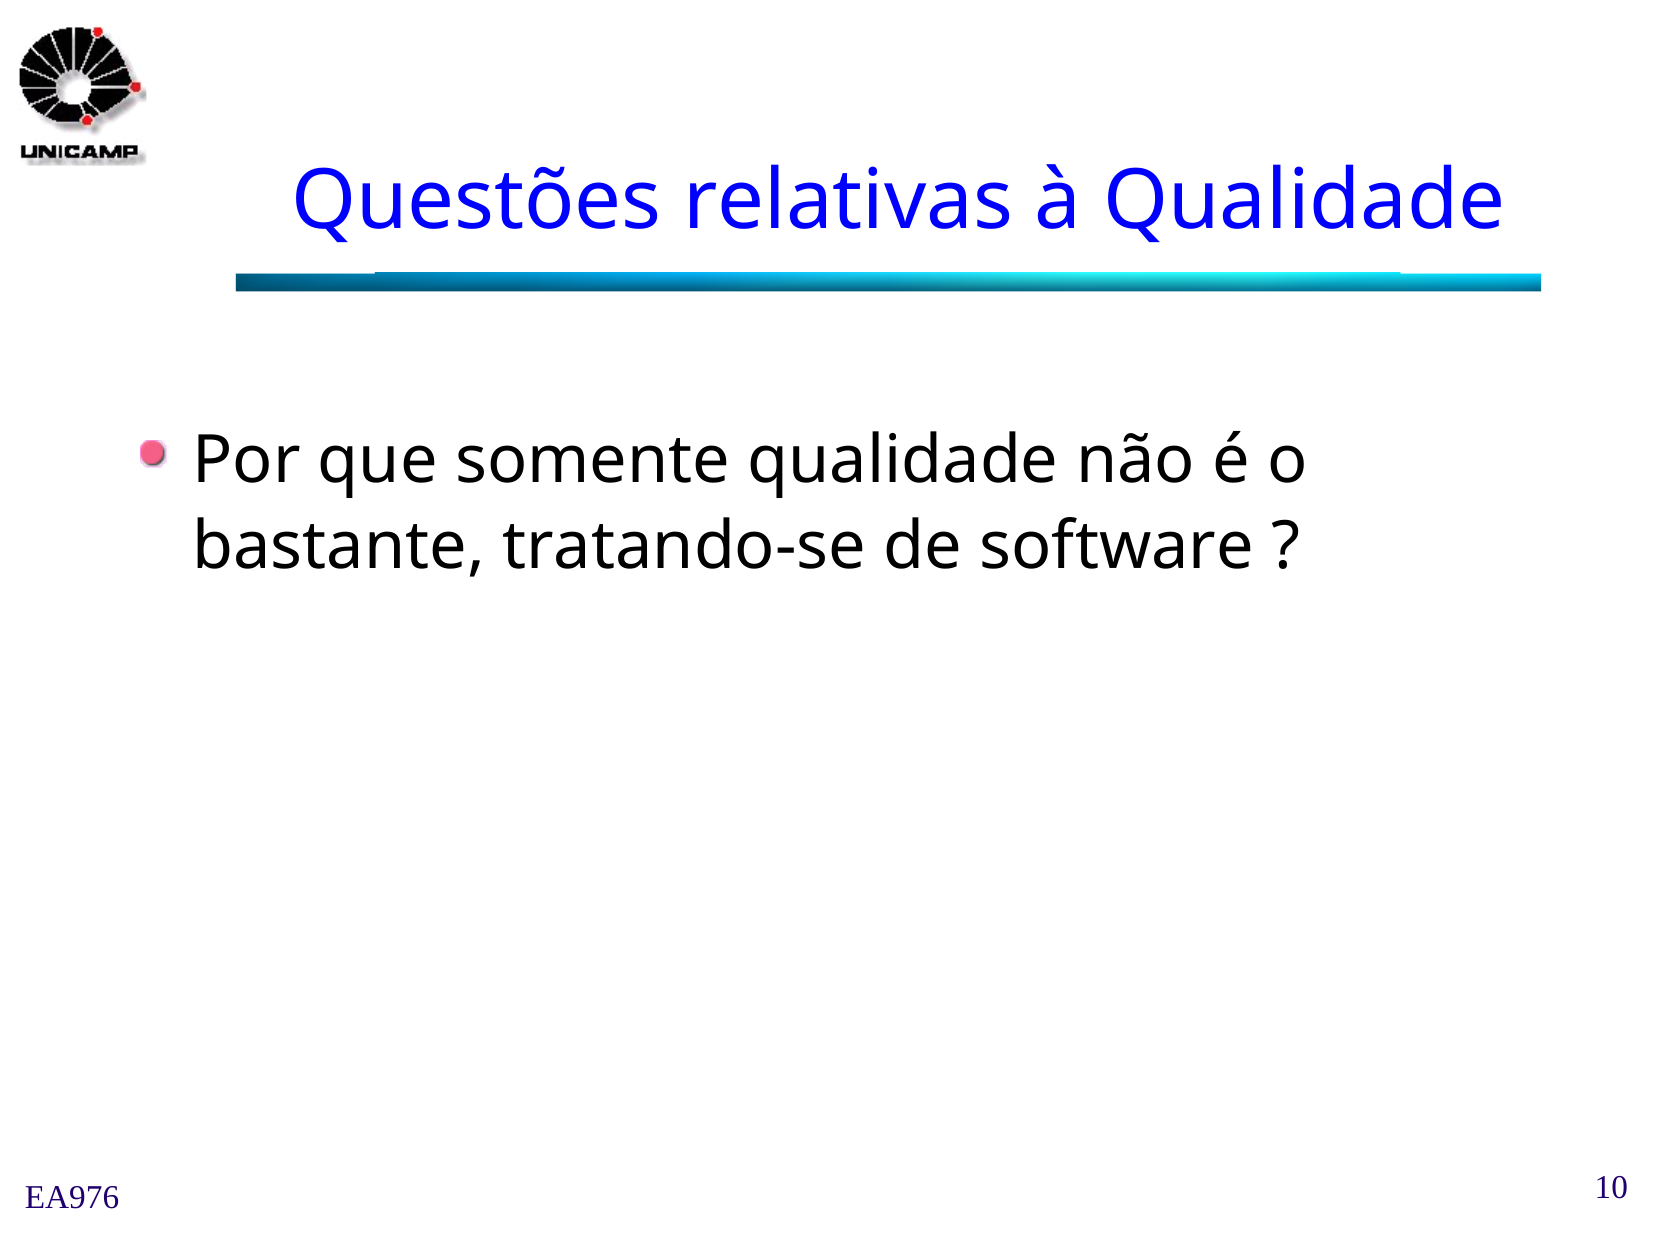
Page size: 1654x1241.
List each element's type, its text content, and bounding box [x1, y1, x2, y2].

list Por que somente qualidade não é o bastante, tratando-se de software ? [121, 413, 1534, 1182]
picture [125, 272, 1654, 295]
title Questões relativas à Qualidade [264, 21, 1534, 250]
